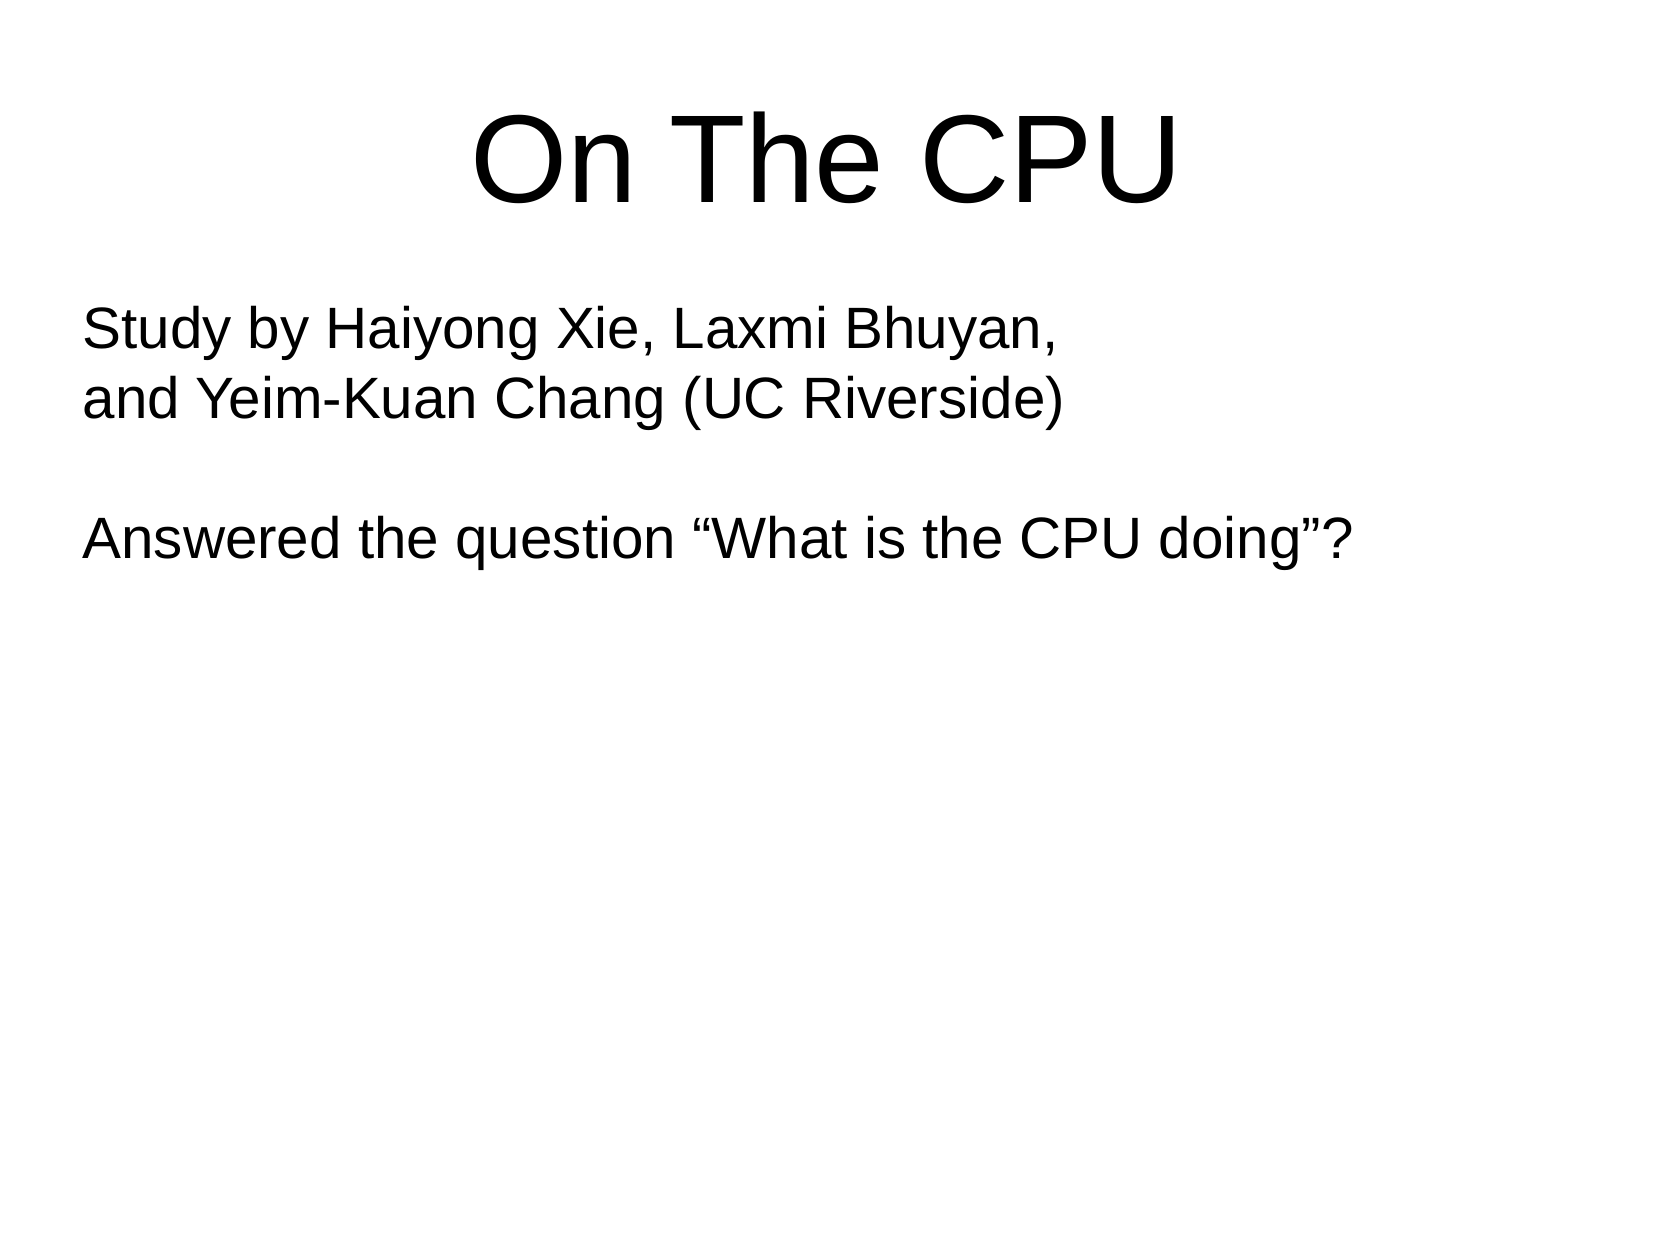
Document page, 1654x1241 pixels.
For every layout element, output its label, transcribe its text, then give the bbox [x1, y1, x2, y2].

text_box On The CPU [82, 49, 1571, 257]
text_box Study by Haiyong Xie, Laxmi Bhuyan, and Yeim-Kuan Chang (UC Riverside) Answered the question “What is the CPU doing”? [82, 290, 1538, 1010]
